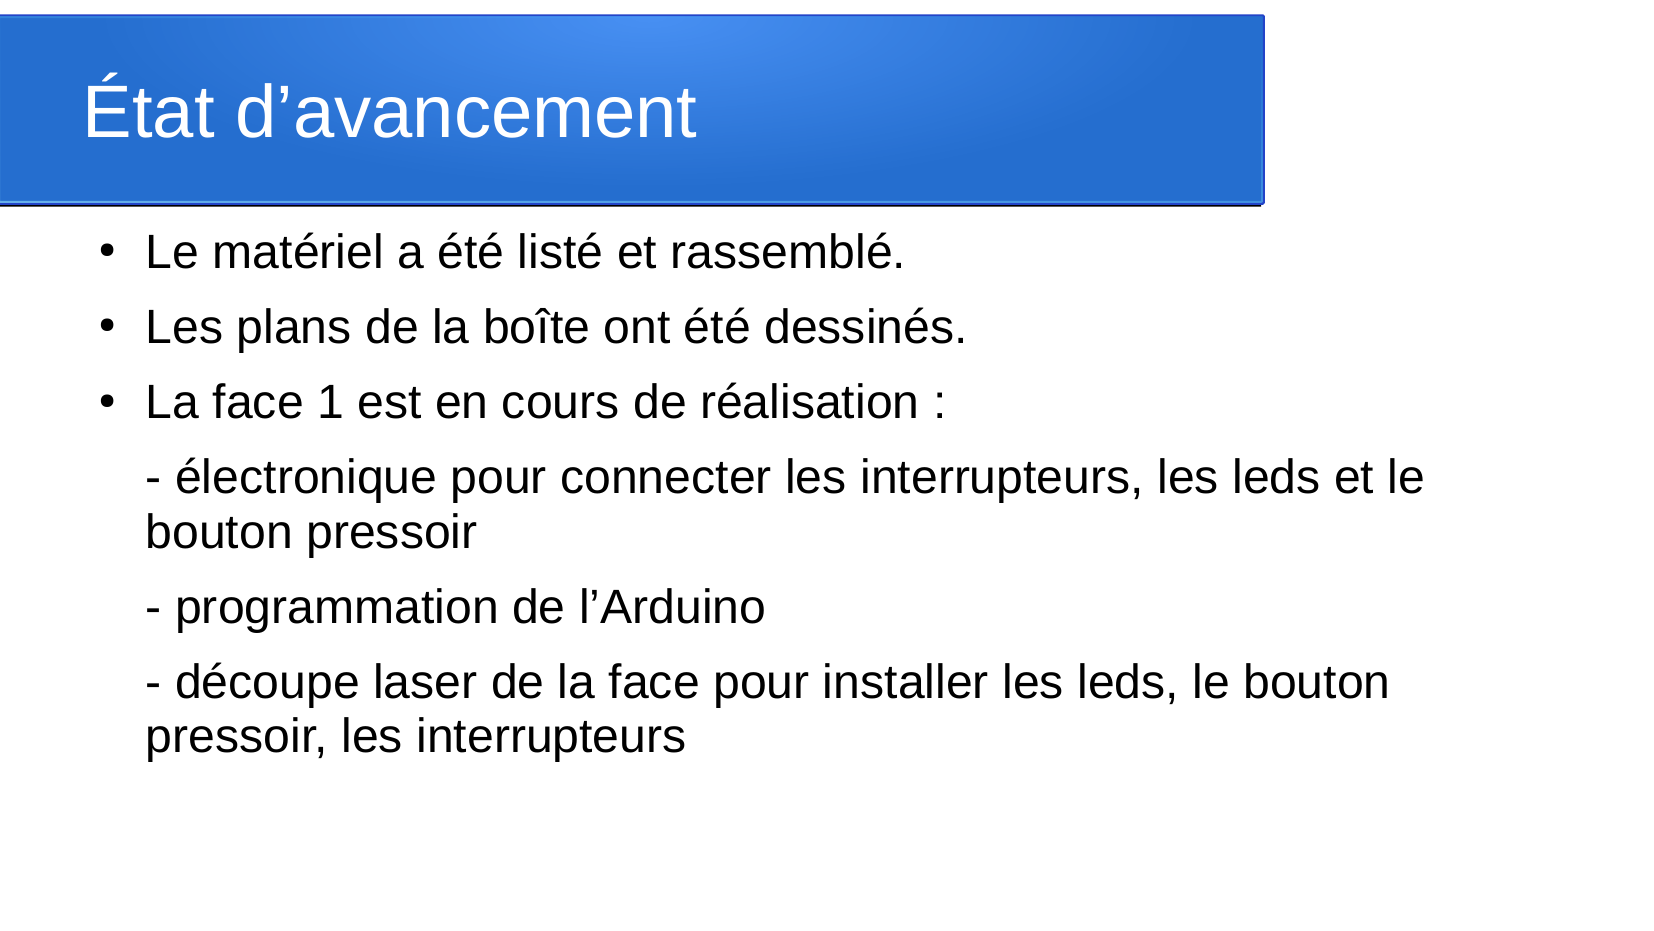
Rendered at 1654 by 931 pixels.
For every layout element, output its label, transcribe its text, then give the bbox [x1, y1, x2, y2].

title État d’avancement [82, 35, 1235, 189]
list Le matériel a été listé et rassemblé. Les plans de la boîte ont été dessinés. La face 1 est en cours de réalisation : - électronique pour connecter les interrupteurs, les leds et le bouton pressoir - programmation de l’Arduino - découpe laser de la face pour installer les leds, le bouton pressoir, les interrupteurs [82, 224, 1571, 764]
